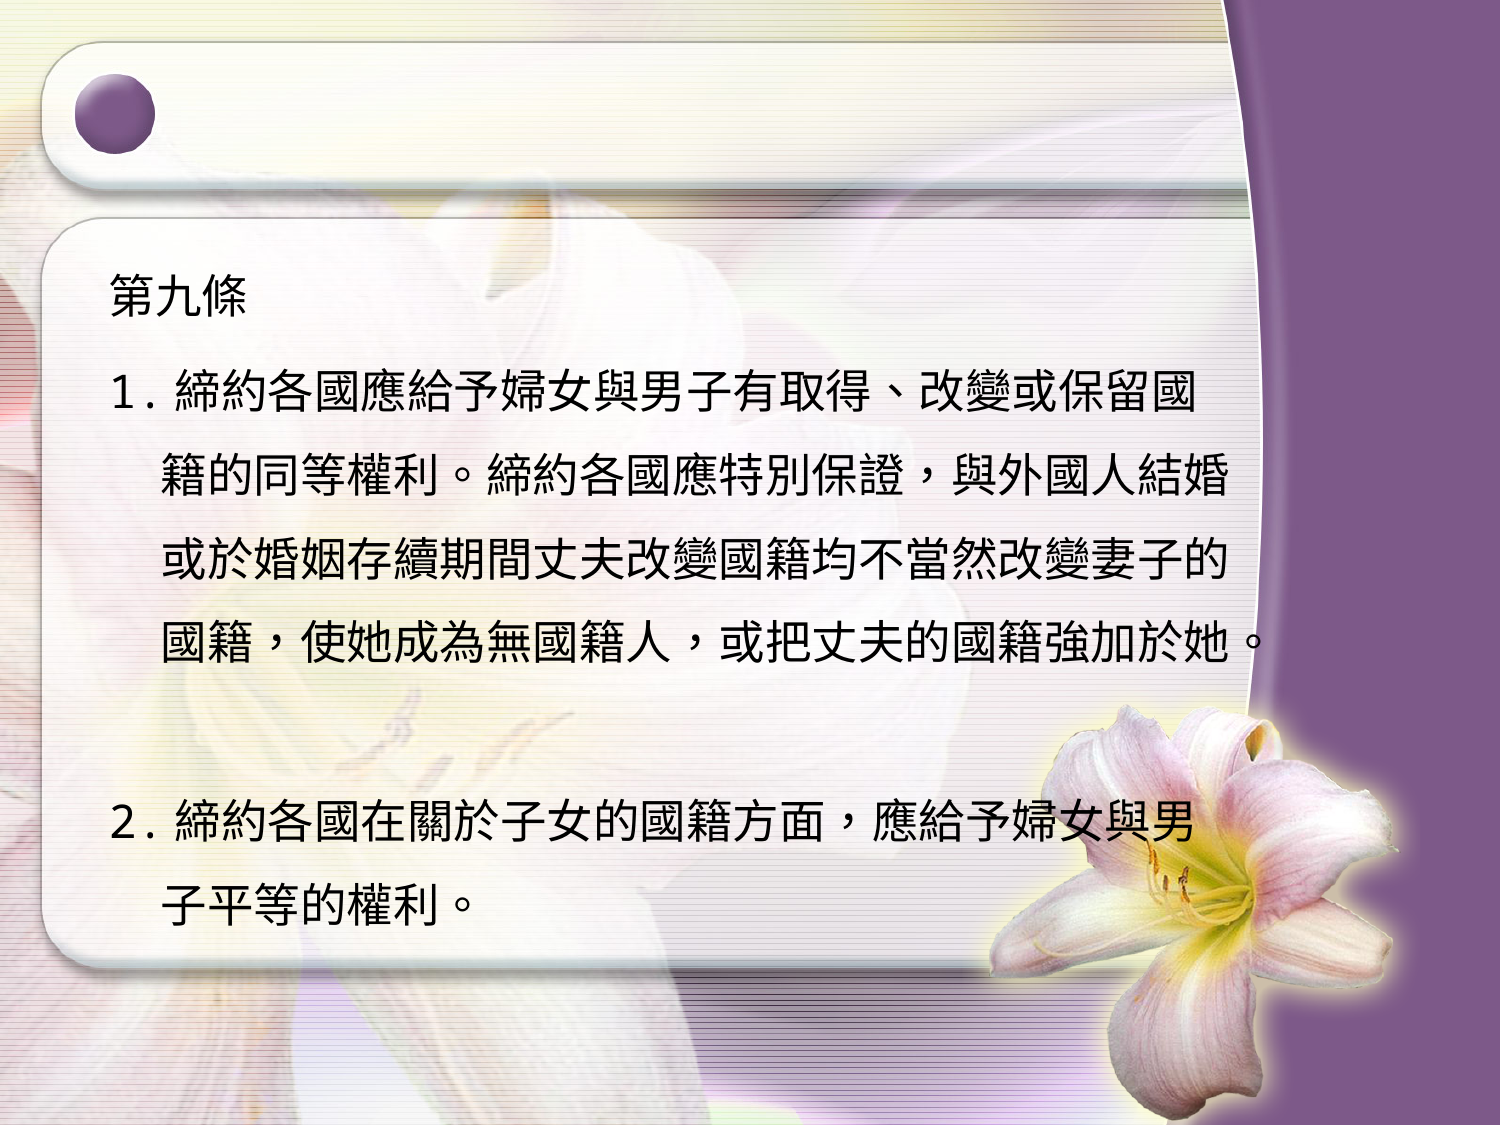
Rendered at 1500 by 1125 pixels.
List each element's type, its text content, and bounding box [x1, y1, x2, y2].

list 第九條 1.締約各國應給予婦女與男子有取得、改變或保留國籍的同等權利。締約各國應特別保證，與外國人結婚或於婚姻存續期間丈夫改變國籍均不當然改變妻子的國籍，使她成為無國籍人，或把丈夫的國籍強加於她。 2.締約各國在關於子女的國籍方面，應給予婦女與男子平等的權利。 [41, 231, 1258, 941]
